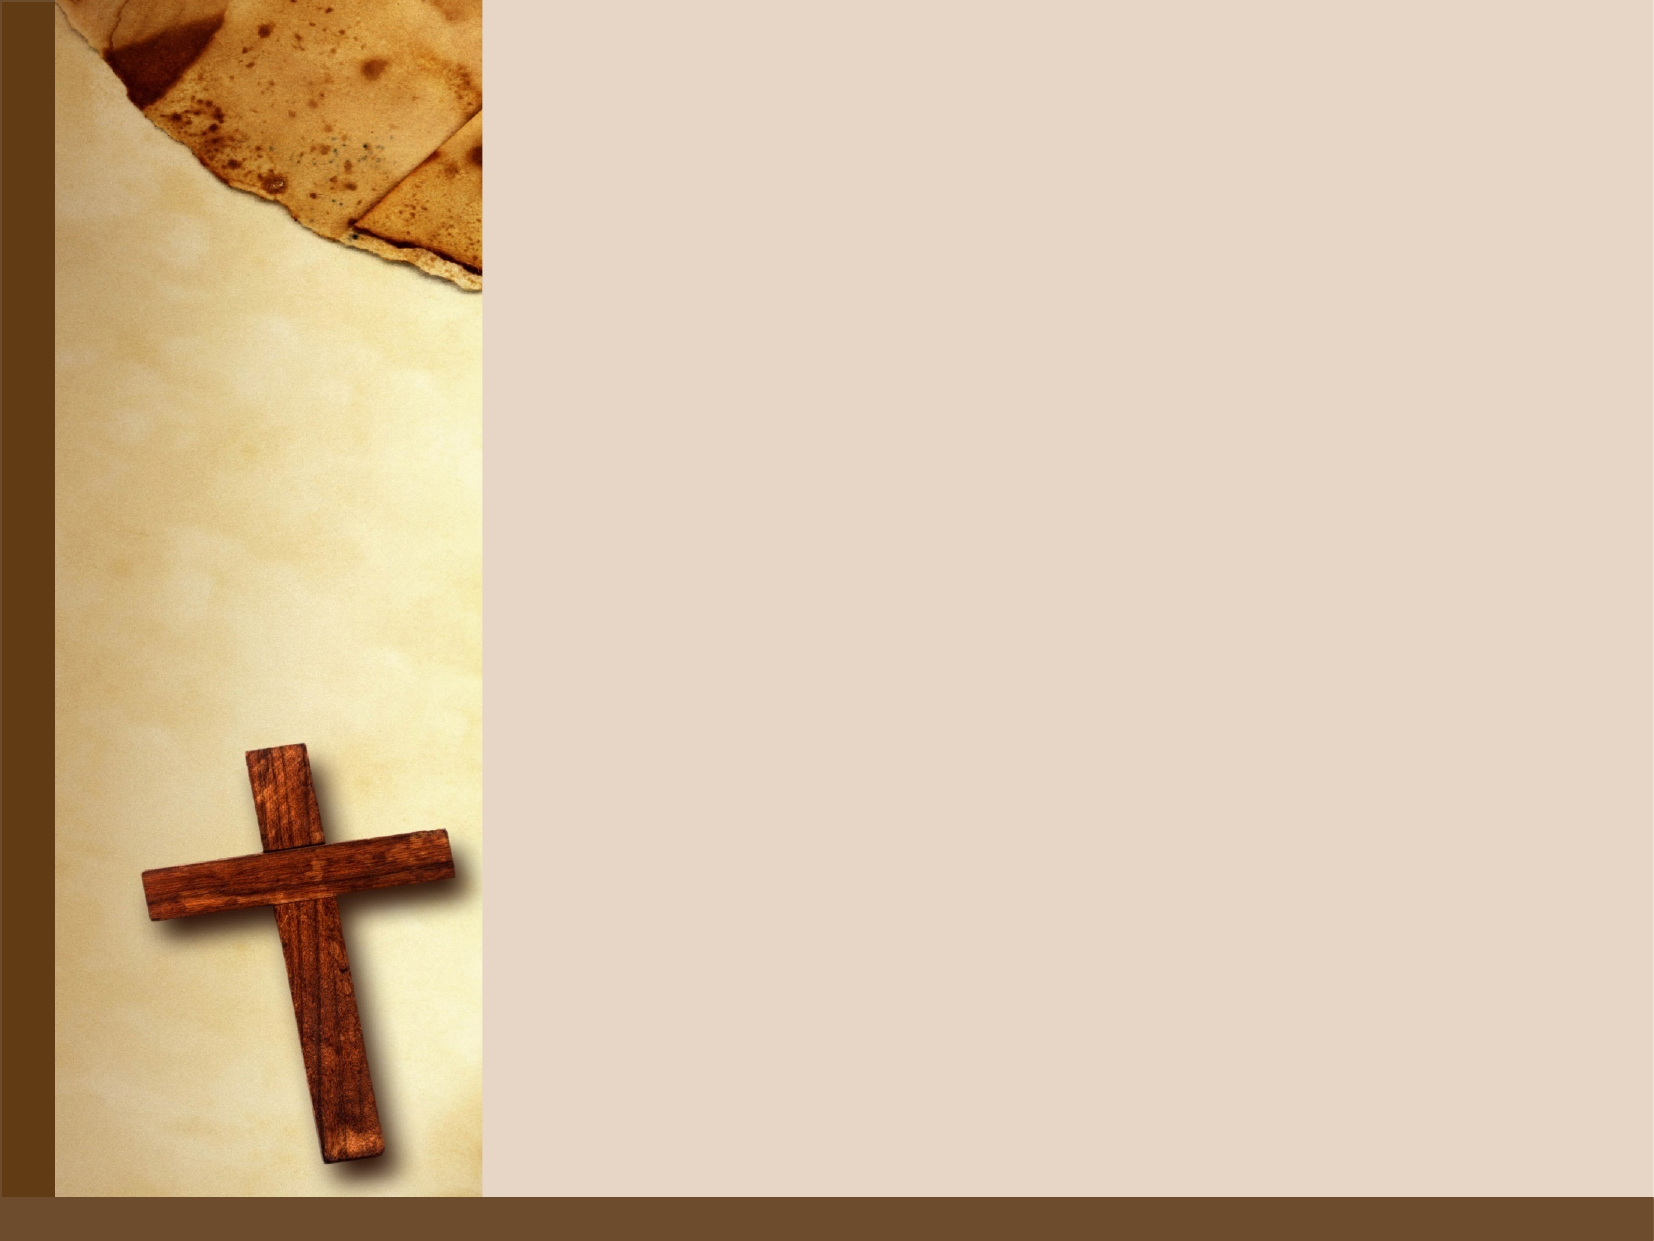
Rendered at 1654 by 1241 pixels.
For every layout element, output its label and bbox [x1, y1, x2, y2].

picture [55, 0, 483, 1197]
